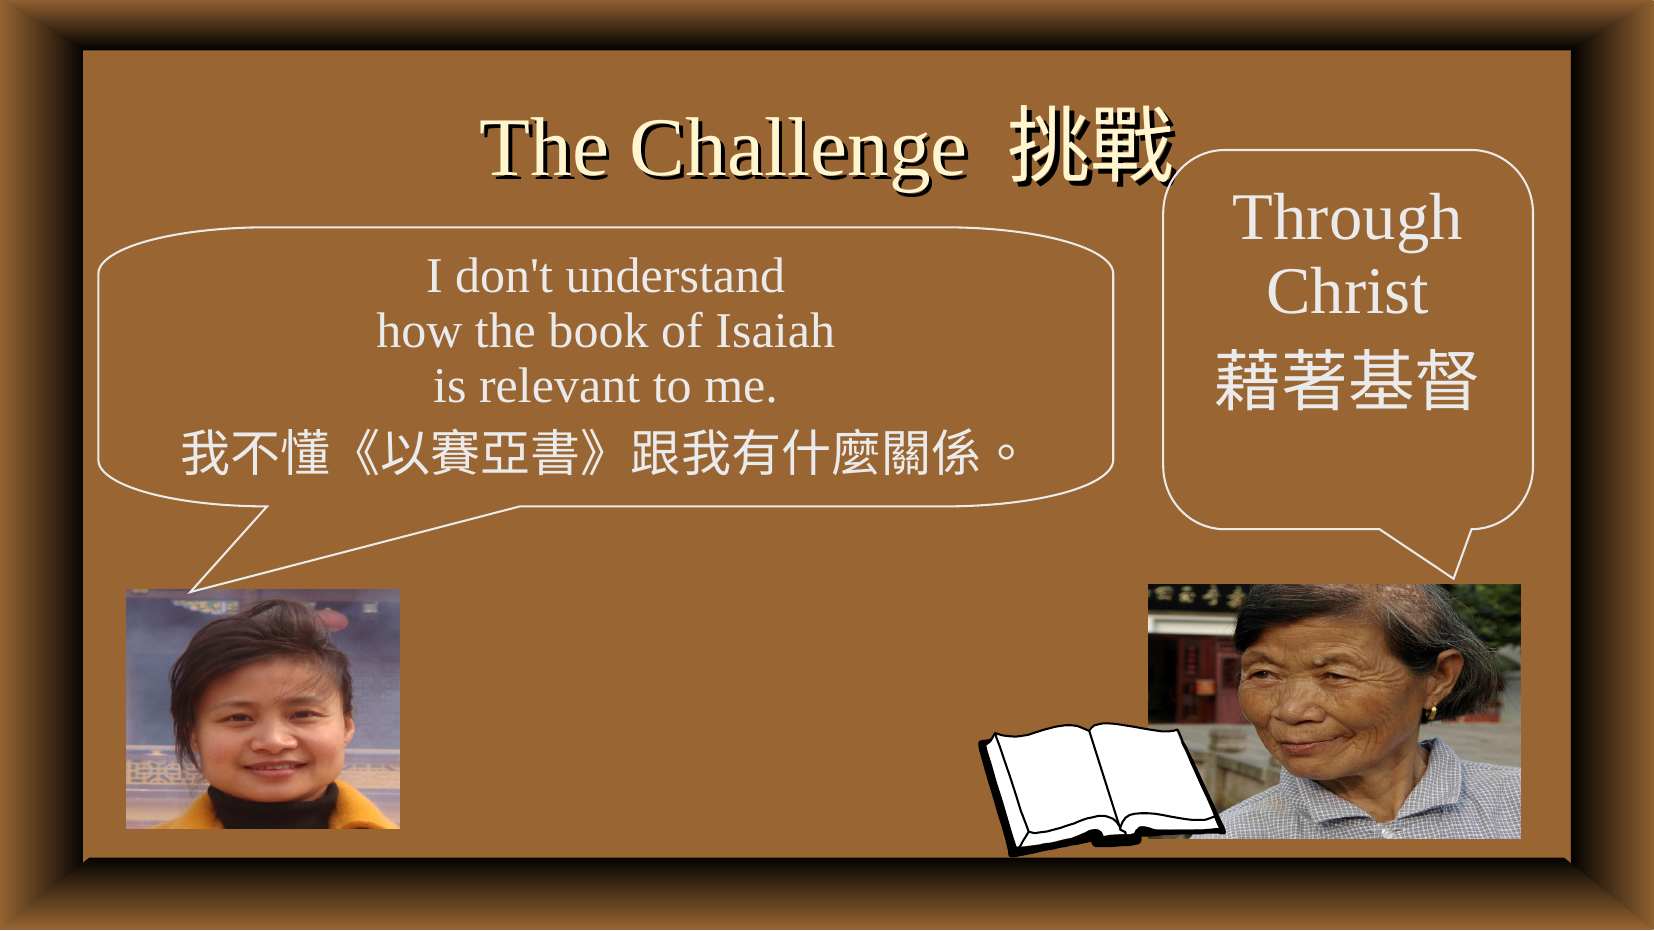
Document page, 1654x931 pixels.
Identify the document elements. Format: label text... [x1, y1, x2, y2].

picture [1148, 584, 1521, 839]
title The Challenge 挑戰 [124, 61, 1530, 217]
text_box [987, 737, 1027, 846]
text_box [978, 738, 1226, 858]
text_box [1091, 725, 1219, 835]
text_box I don't understand how the book of Isaiah is relevant to me. 我不懂《以賽亞書》跟我有什麼關係。 [98, 227, 1114, 593]
picture [126, 589, 400, 830]
text_box [1021, 817, 1124, 848]
text_box Through Christ 藉著基督 [1163, 150, 1534, 579]
text_box [998, 727, 1115, 831]
